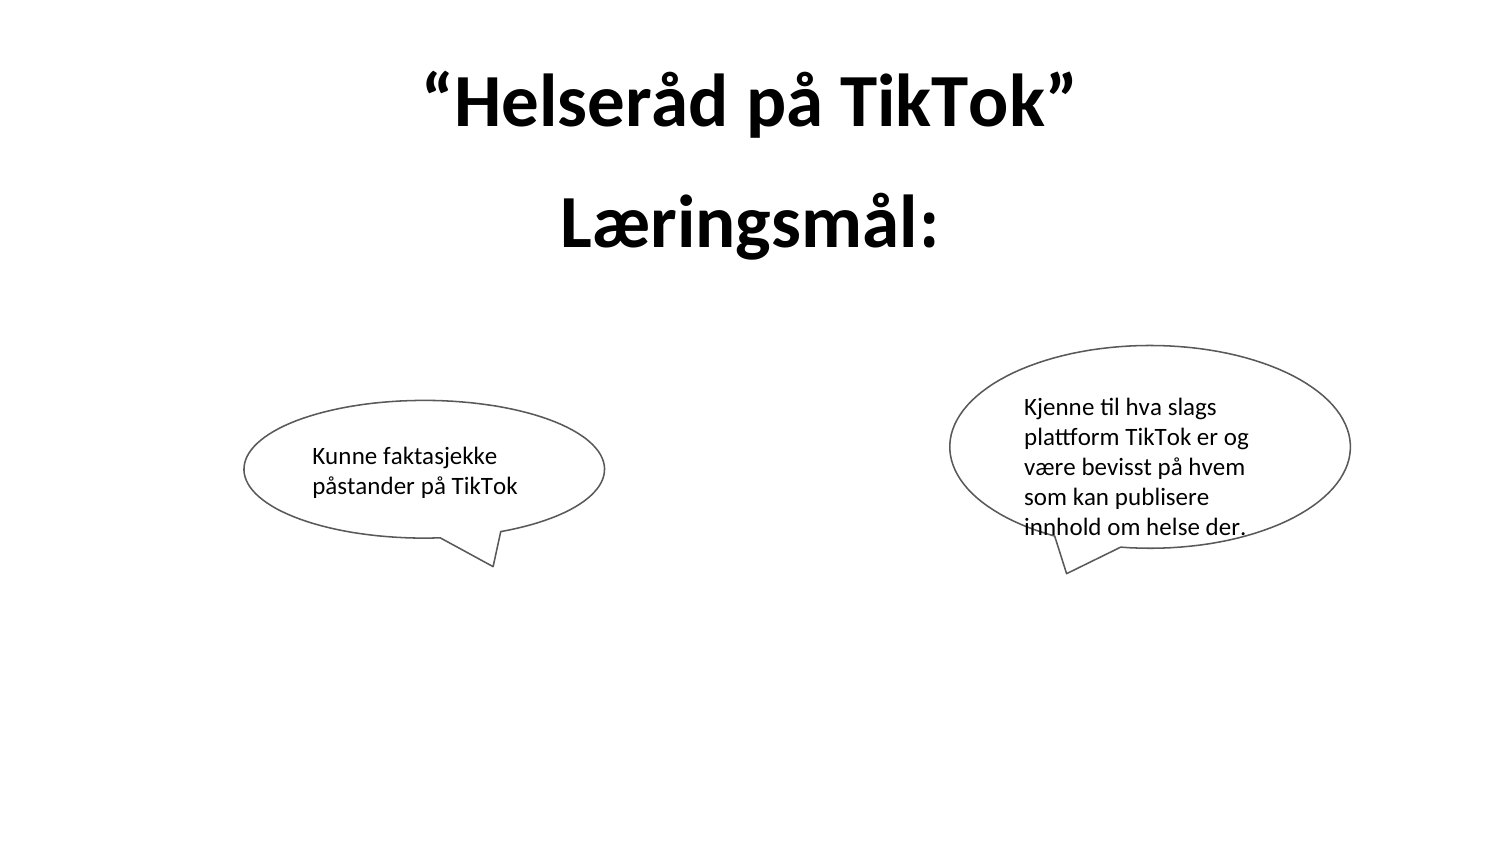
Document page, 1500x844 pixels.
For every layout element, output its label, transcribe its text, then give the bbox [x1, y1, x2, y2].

title [55, 110, 1454, 447]
text_box Kunne faktasjekke påstander på TikTok [243, 400, 605, 567]
title [745, 245, 761, 253]
text_box “Helseråd på TikTok” Læringsmål: [367, 23, 1133, 239]
text_box Kjenne til hva slags plattform TikTok er og være bevisst på hvem som kan publisere innhold om helse der. [949, 345, 1351, 574]
